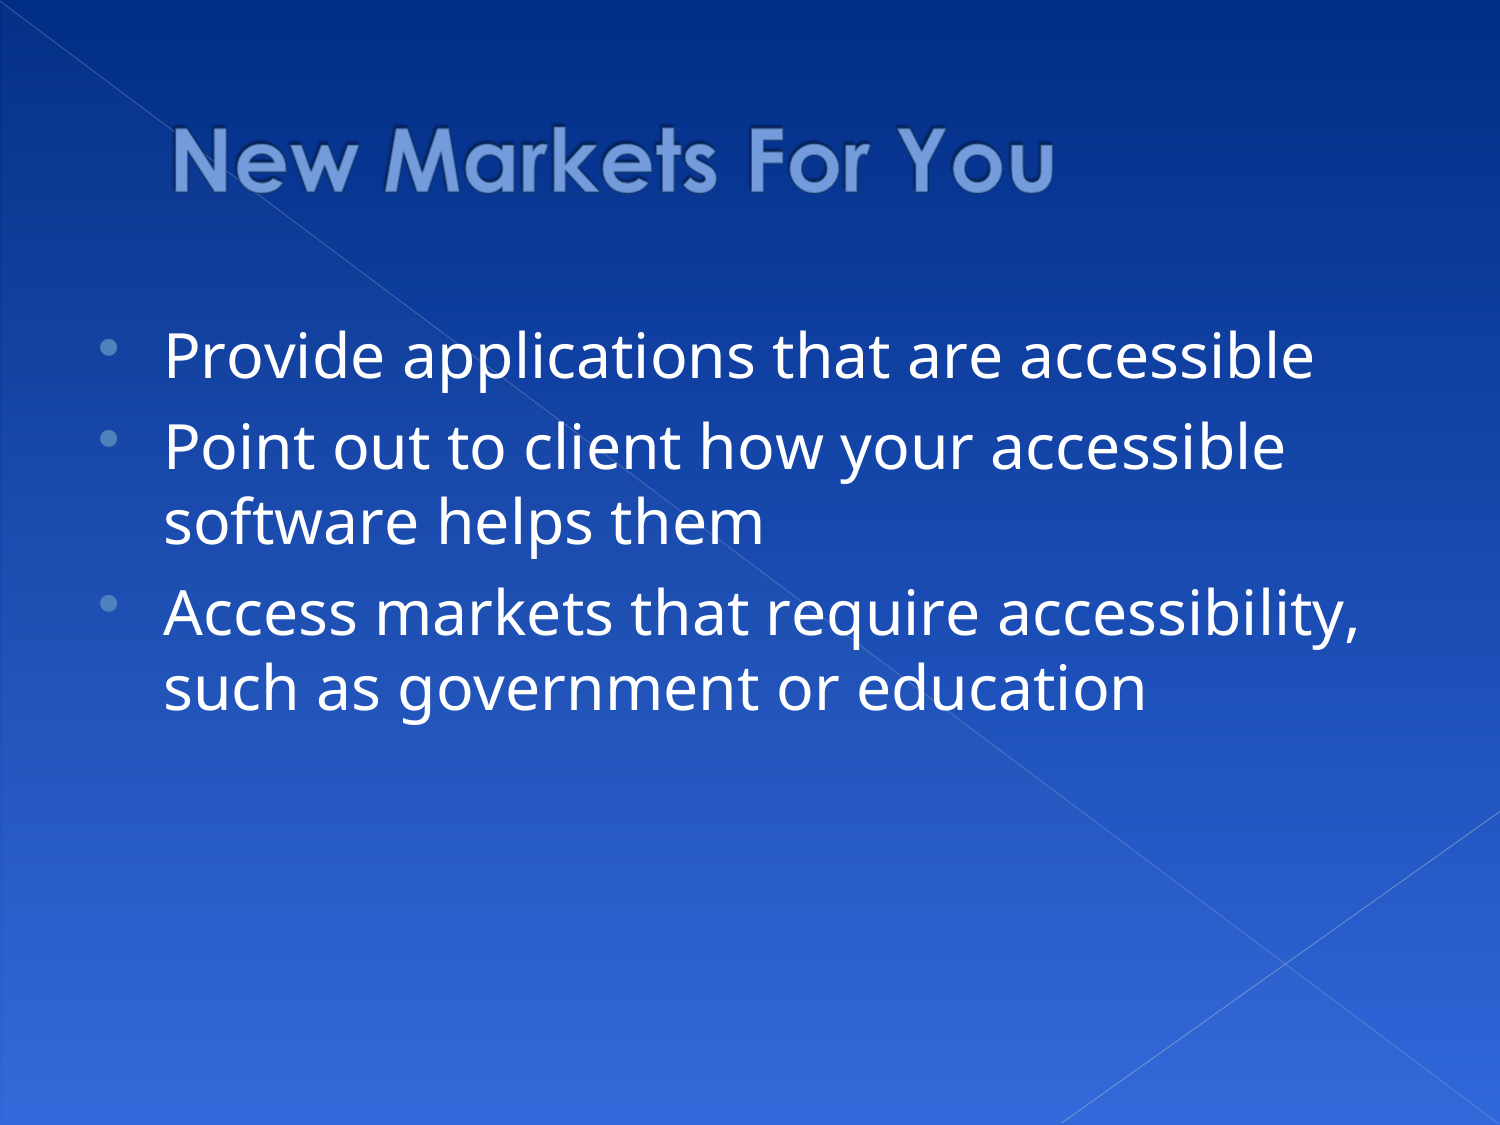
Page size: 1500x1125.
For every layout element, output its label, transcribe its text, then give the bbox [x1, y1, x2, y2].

text_box [73, 42, 1427, 275]
list Provide applications that are accessible Point out to client how your accessible software helps them Access markets that require accessibility, such as government or education [75, 308, 1426, 1059]
